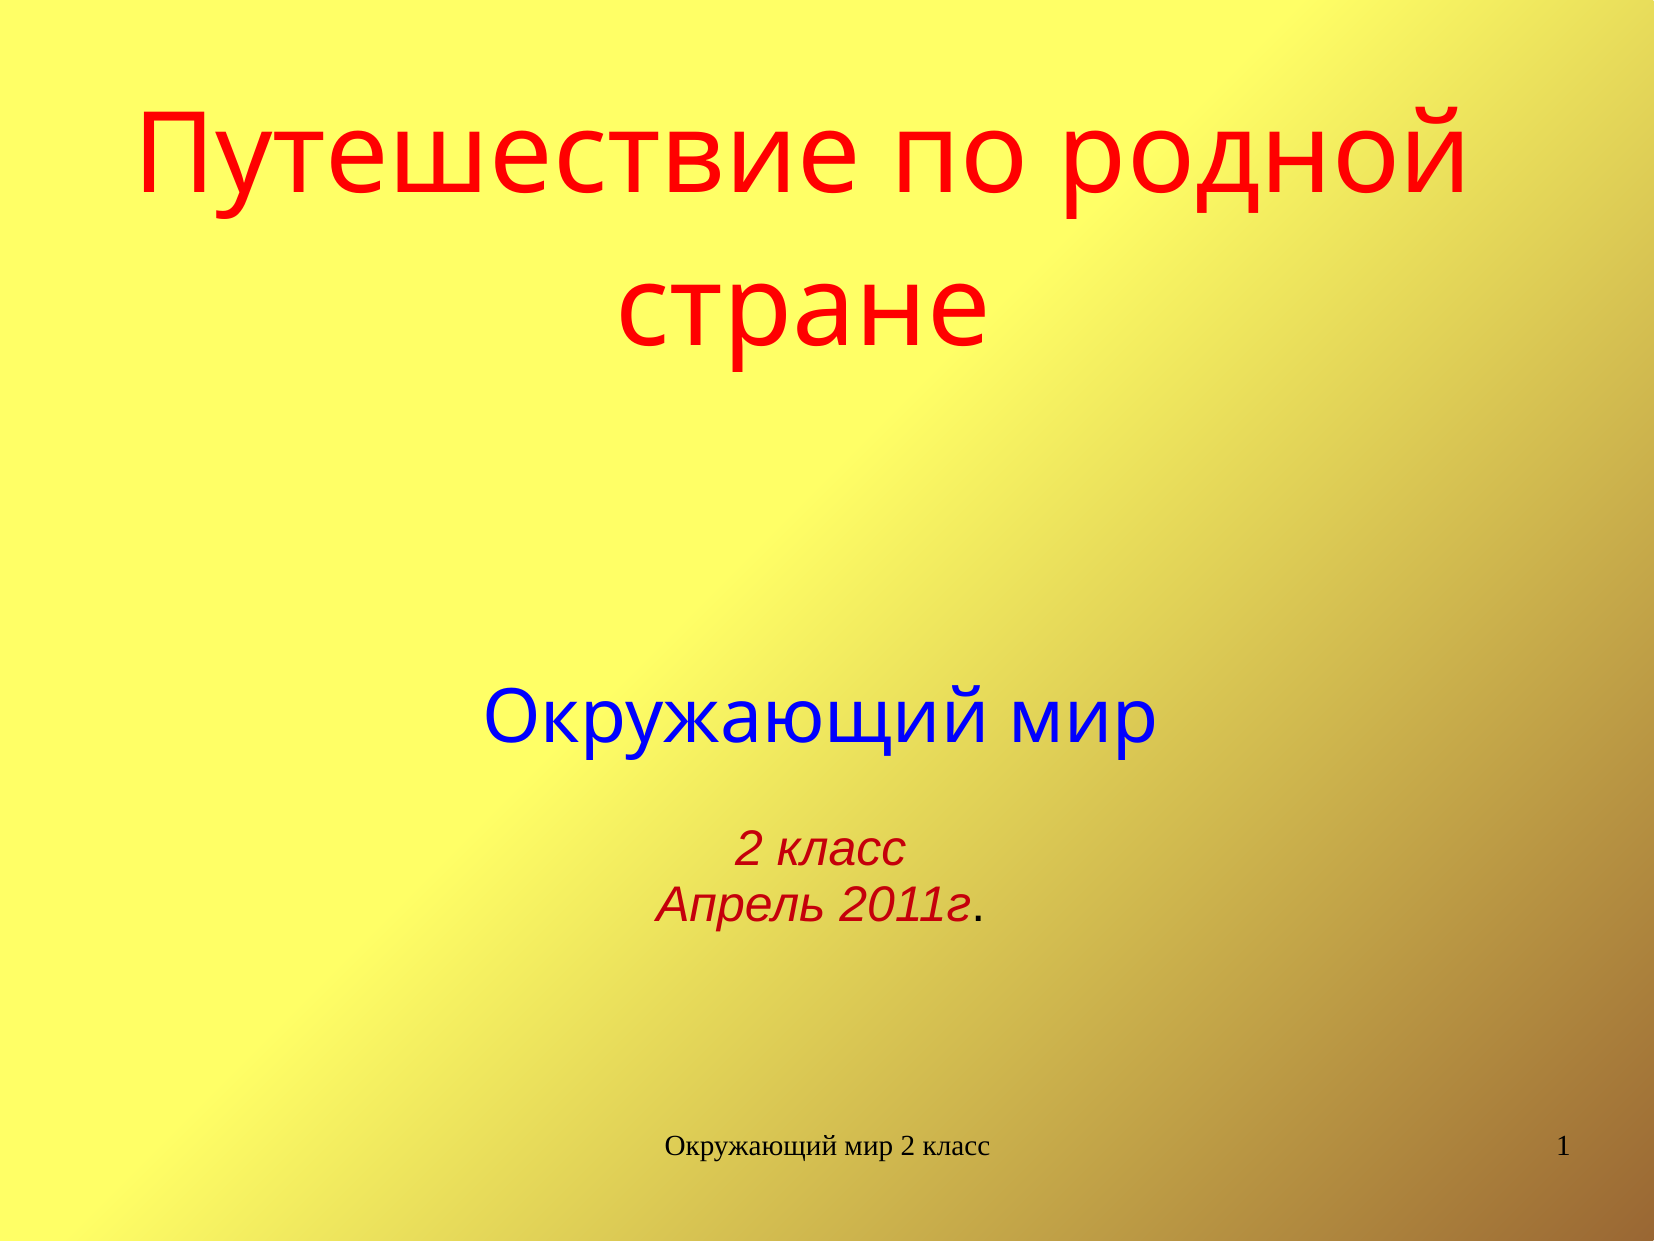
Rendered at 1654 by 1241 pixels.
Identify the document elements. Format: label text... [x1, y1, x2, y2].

title Путешествие по родной стране [59, 66, 1548, 384]
subtitle Окружающий мир 2 класс Апрель 2011г. [76, 501, 1565, 1093]
